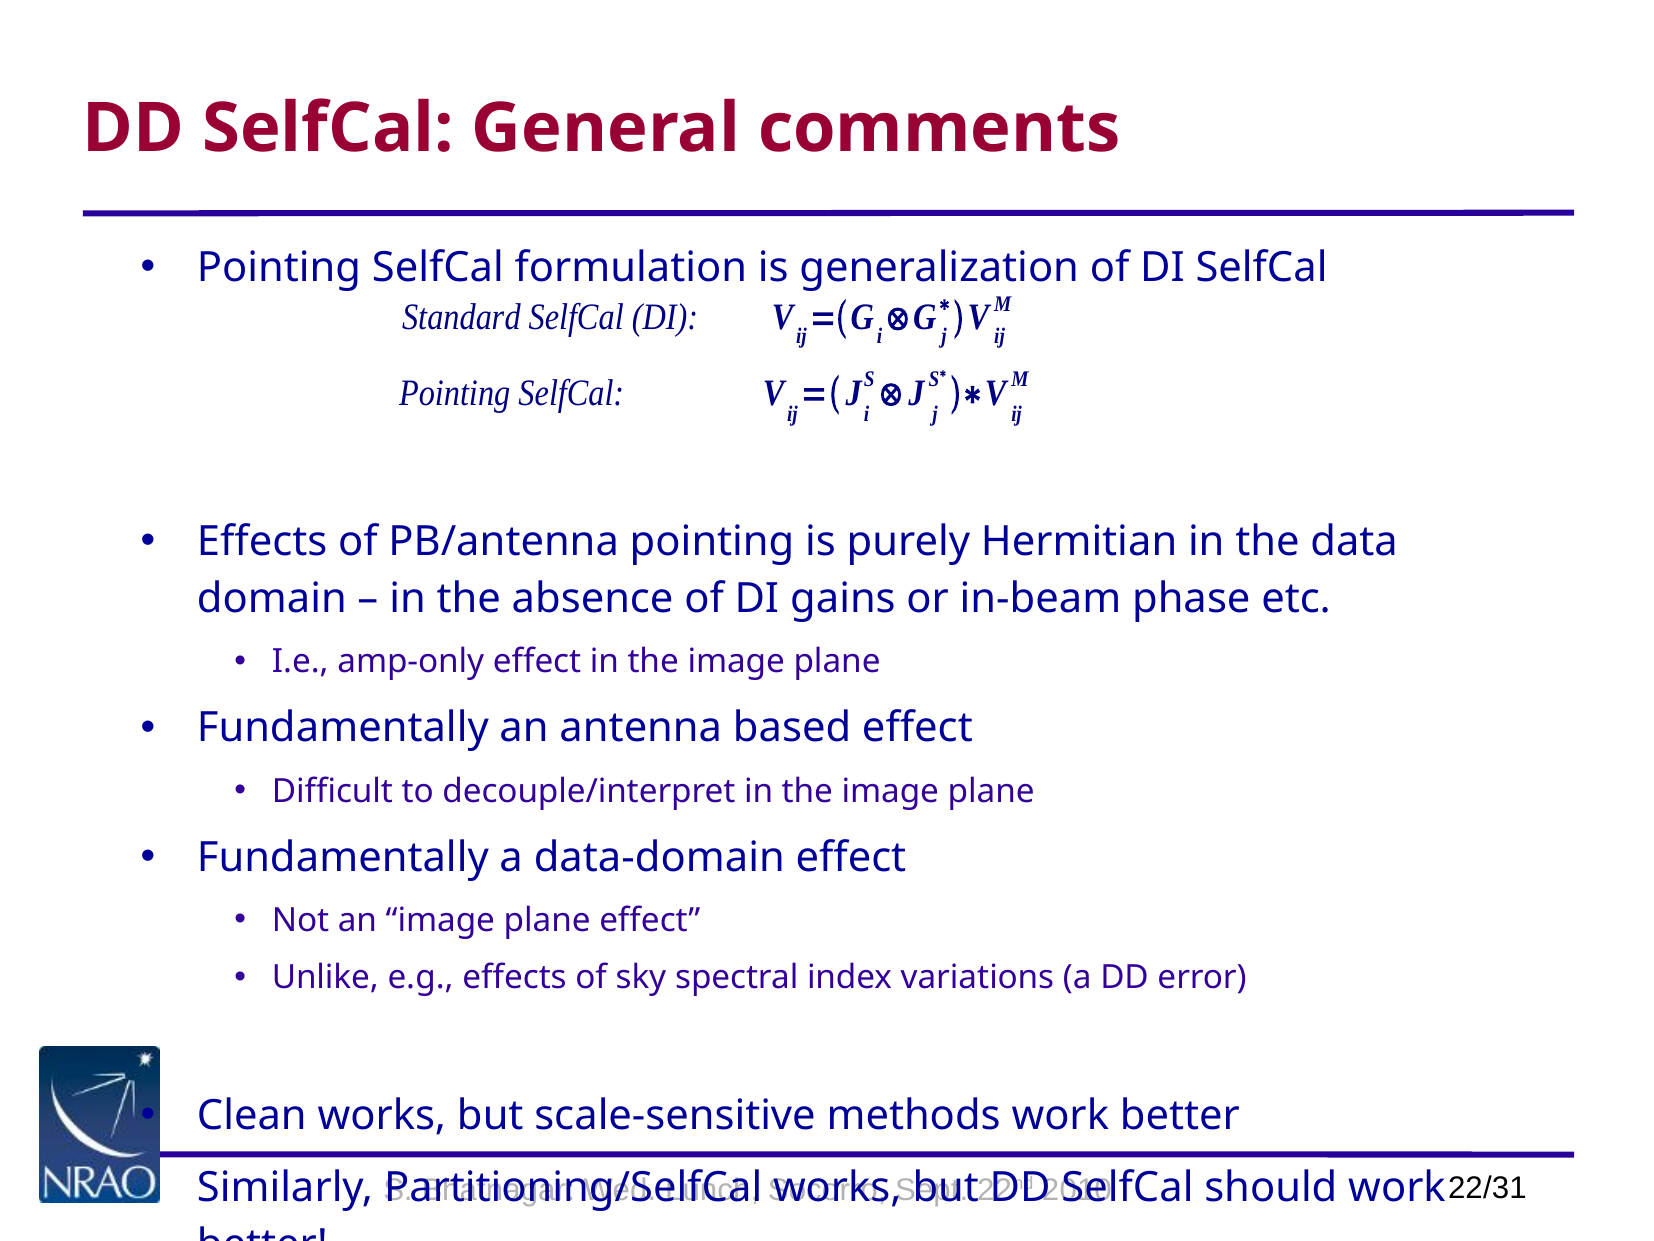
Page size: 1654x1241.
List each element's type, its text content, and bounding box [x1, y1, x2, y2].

picture [0, 0, 1654, 1241]
list Pointing SelfCal formulation is generalization of DI SelfCal Effects of PB/antenna pointing is purely Hermitian in the data domain – in the absence of DI gains or in-beam phase etc. I.e., amp-only effect in the image plane Fundamentally an antenna based effect Difficult to decouple/interpret in the image plane Fundamentally a data-domain effect Not an “image plane effect” Unlike, e.g., effects of sky spectral index variations (a DD error) Clean works, but scale-sensitive methods work better Similarly, Partitioning/SelfCal works, but DD SelfCal should work better! [84, 236, 1516, 1144]
title DD SelfCal: General comments [82, 49, 1571, 202]
chart [389, 361, 1037, 429]
chart [391, 285, 1020, 353]
